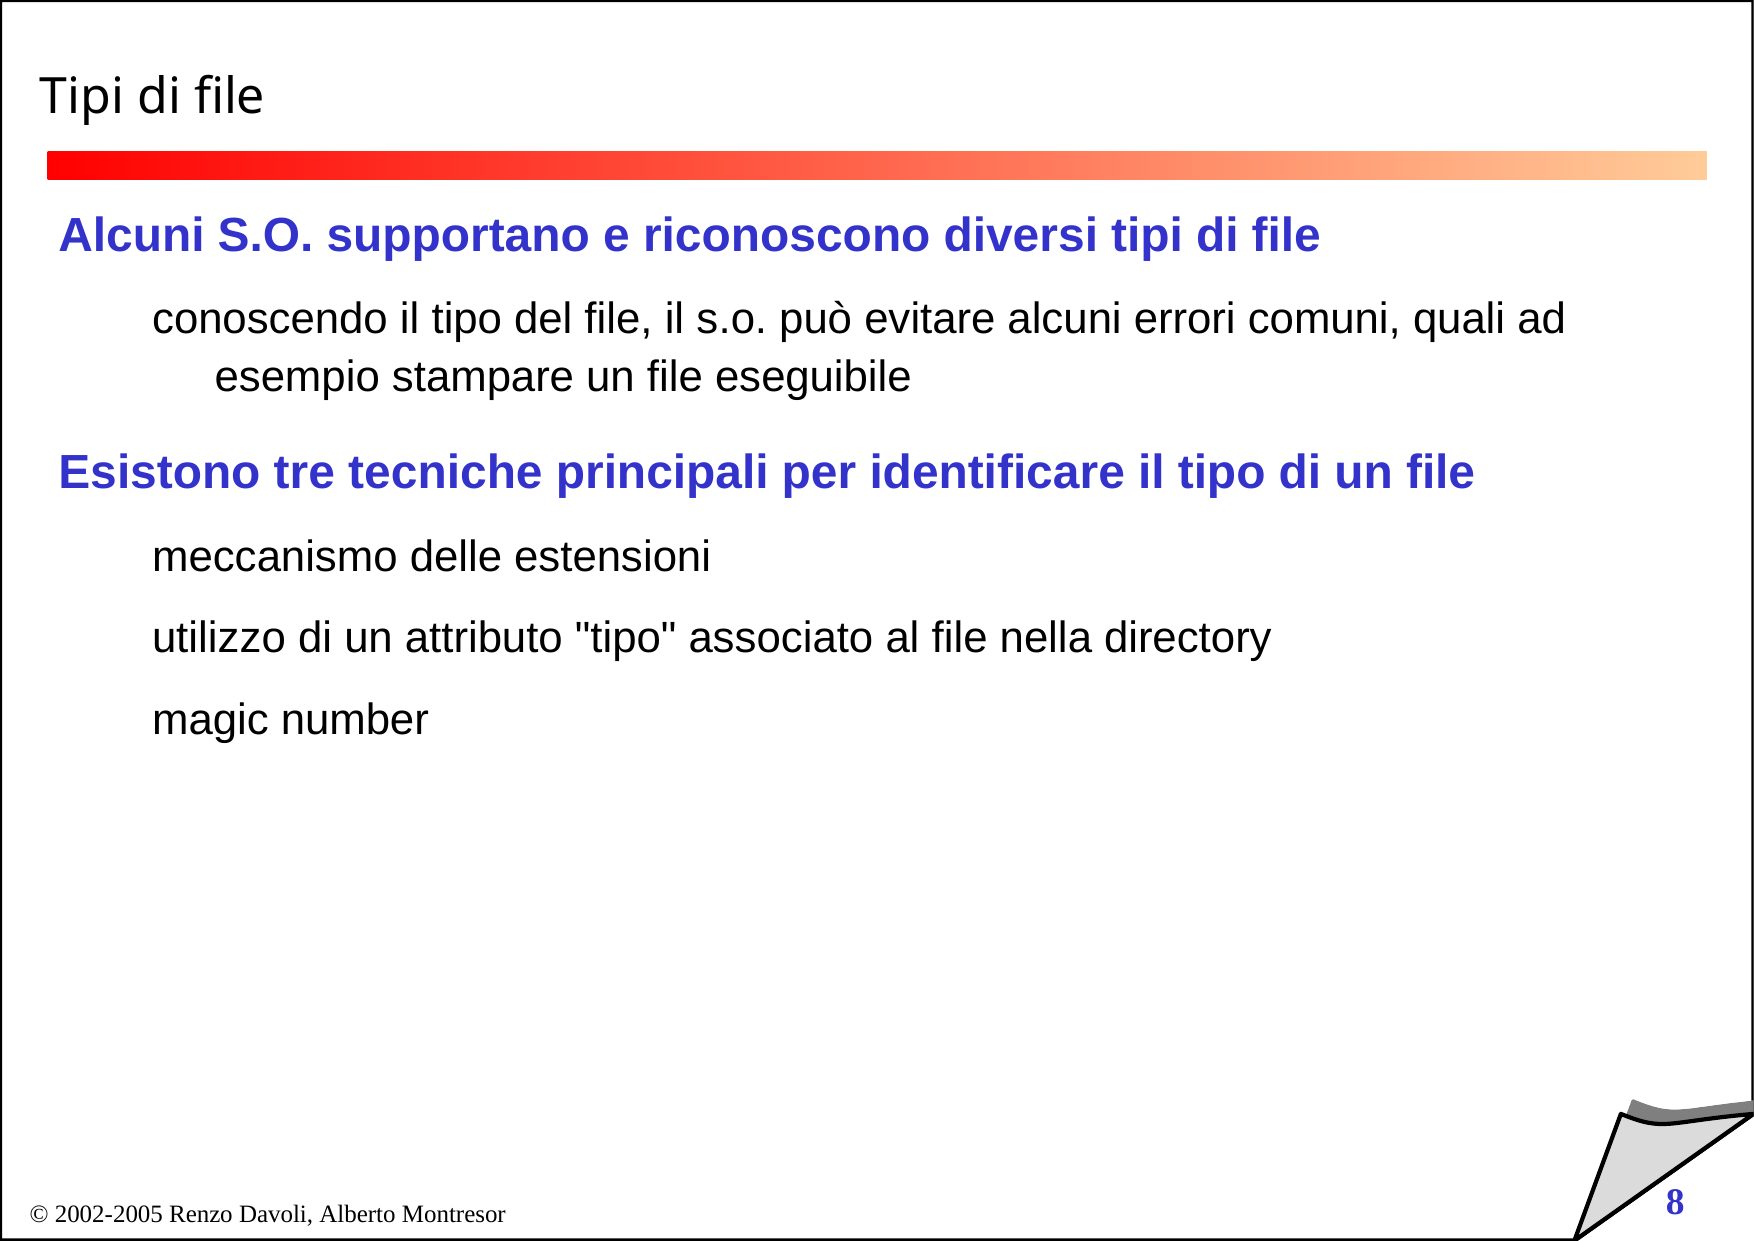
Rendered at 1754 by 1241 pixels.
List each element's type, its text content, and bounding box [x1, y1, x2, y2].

list Alcuni S.O. supportano e riconoscono diversi tipi di file conoscendo il tipo del file, il s.o. può evitare alcuni errori comuni, quali ad esempio stampare un file eseguibile Esistono tre tecniche principali per identificare il tipo di un file meccanismo delle estensioni utilizzo di un attributo "tipo" associato al file nella directory magic number [58, 206, 1695, 919]
title Tipi di file [40, 49, 1713, 144]
text_box Start [1469, 152, 1474, 179]
text_box 6-11 [1074, 152, 1078, 179]
